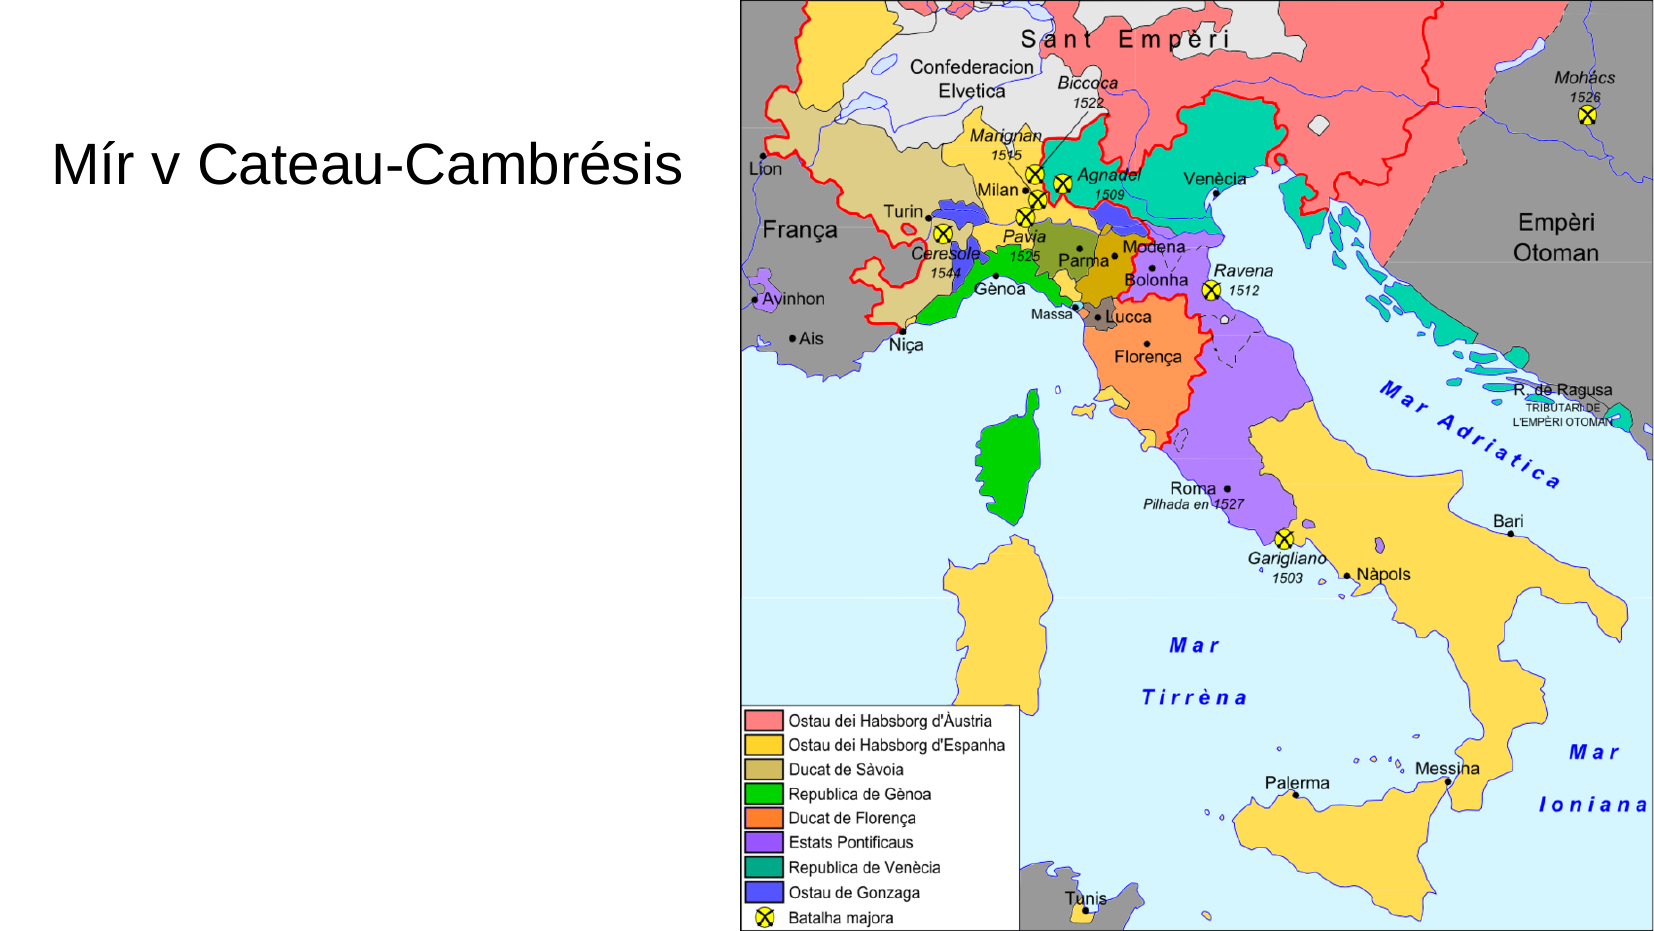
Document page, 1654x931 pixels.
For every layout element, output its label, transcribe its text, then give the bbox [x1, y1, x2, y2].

picture [740, 0, 1654, 931]
title Mír v Cateau-Cambrésis [15, 10, 721, 319]
